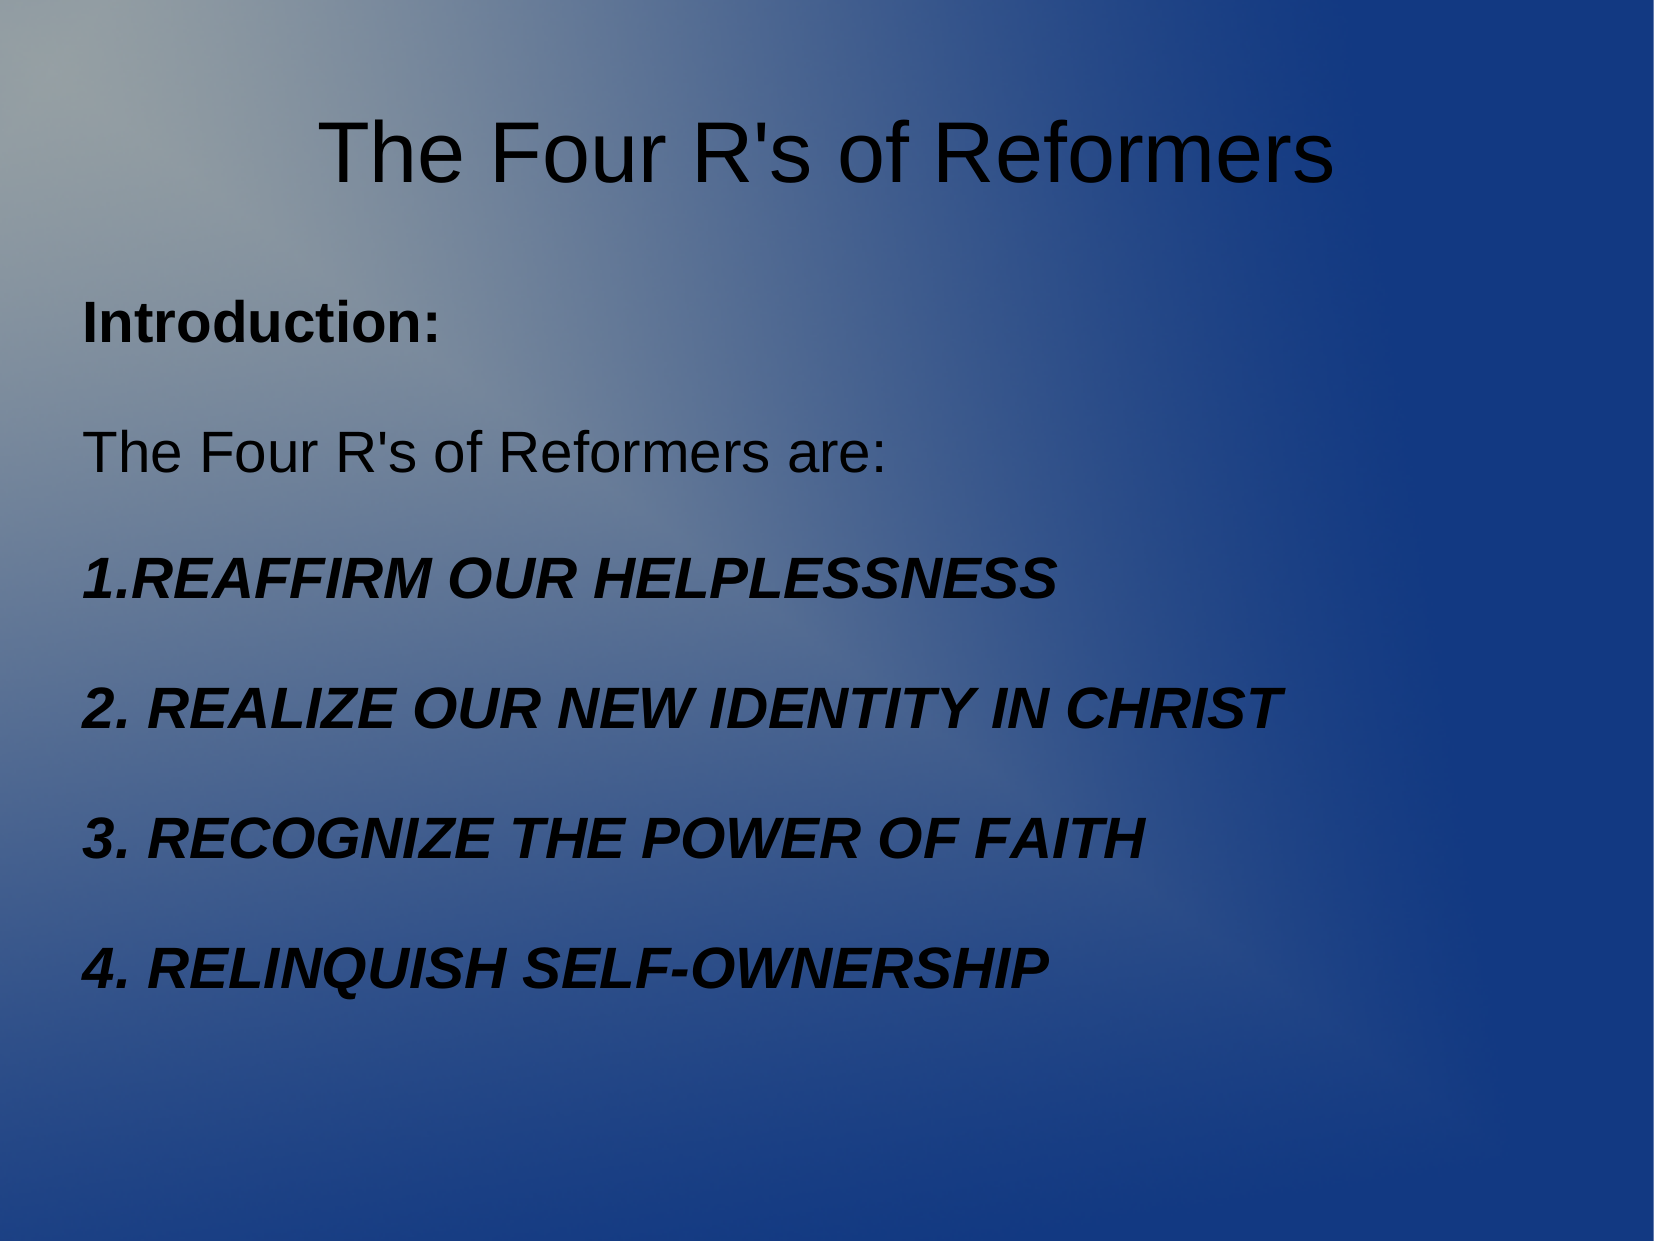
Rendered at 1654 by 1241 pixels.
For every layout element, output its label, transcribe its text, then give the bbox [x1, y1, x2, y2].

subtitle Introduction: The Four R's of Reformers are: 1.REAFFIRM OUR HELPLESSNESS 2. REALIZE OUR NEW IDENTITY IN CHRIST 3. RECOGNIZE THE POWER OF FAITH 4. RELINQUISH SELF-OWNERSHIP [82, 290, 1571, 1241]
picture [0, 0, 1654, 1241]
title The Four R's of Reformers [82, 49, 1571, 257]
